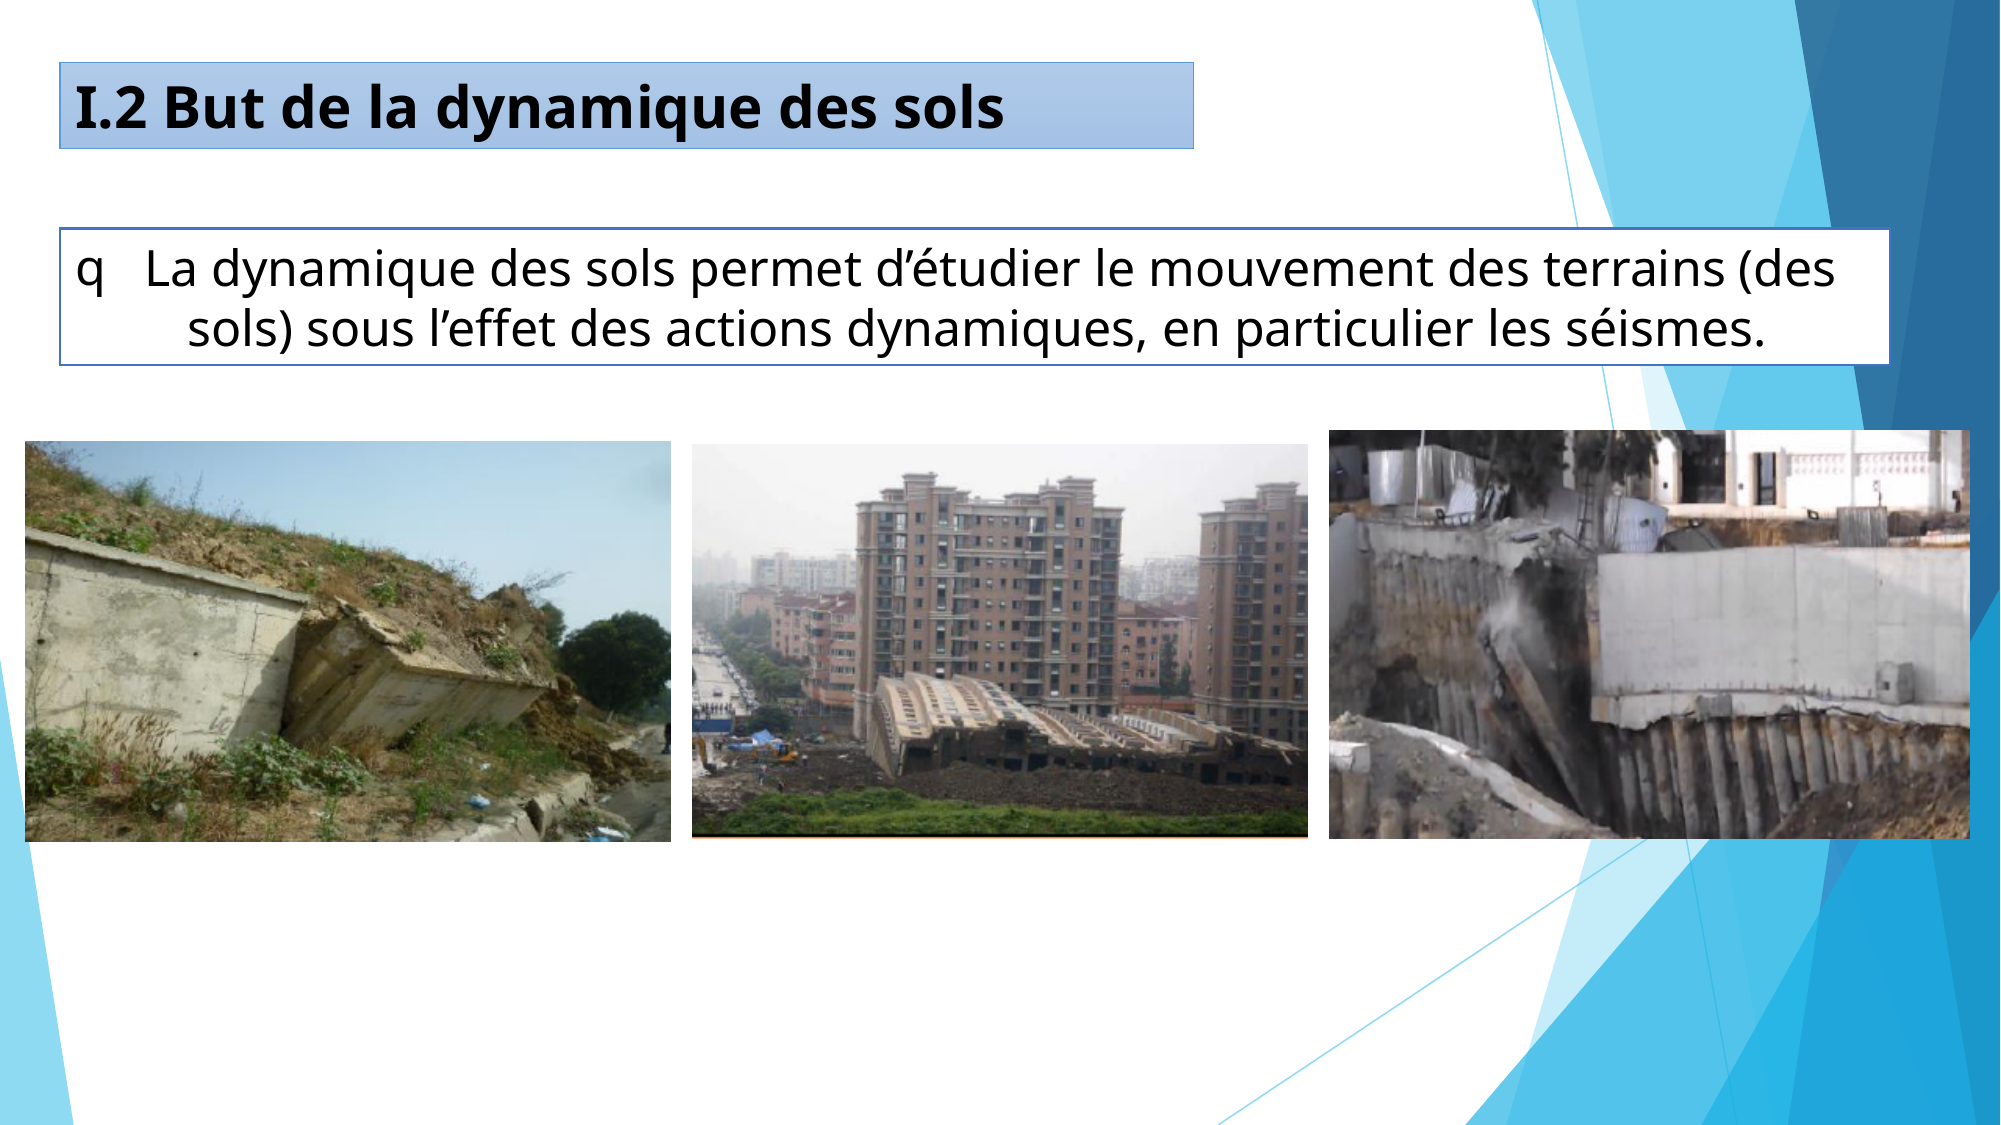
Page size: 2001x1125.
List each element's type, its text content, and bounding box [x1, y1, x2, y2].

text_box La dynamique des sols permet d’étudier le mouvement des terrains (des sols) sous l’effet des actions dynamiques, en particulier les séismes. [60, 228, 1891, 365]
picture [692, 444, 1308, 839]
picture [1329, 430, 1970, 839]
picture [25, 441, 671, 842]
text_box I.2 But de la dynamique des sols [60, 62, 1194, 149]
